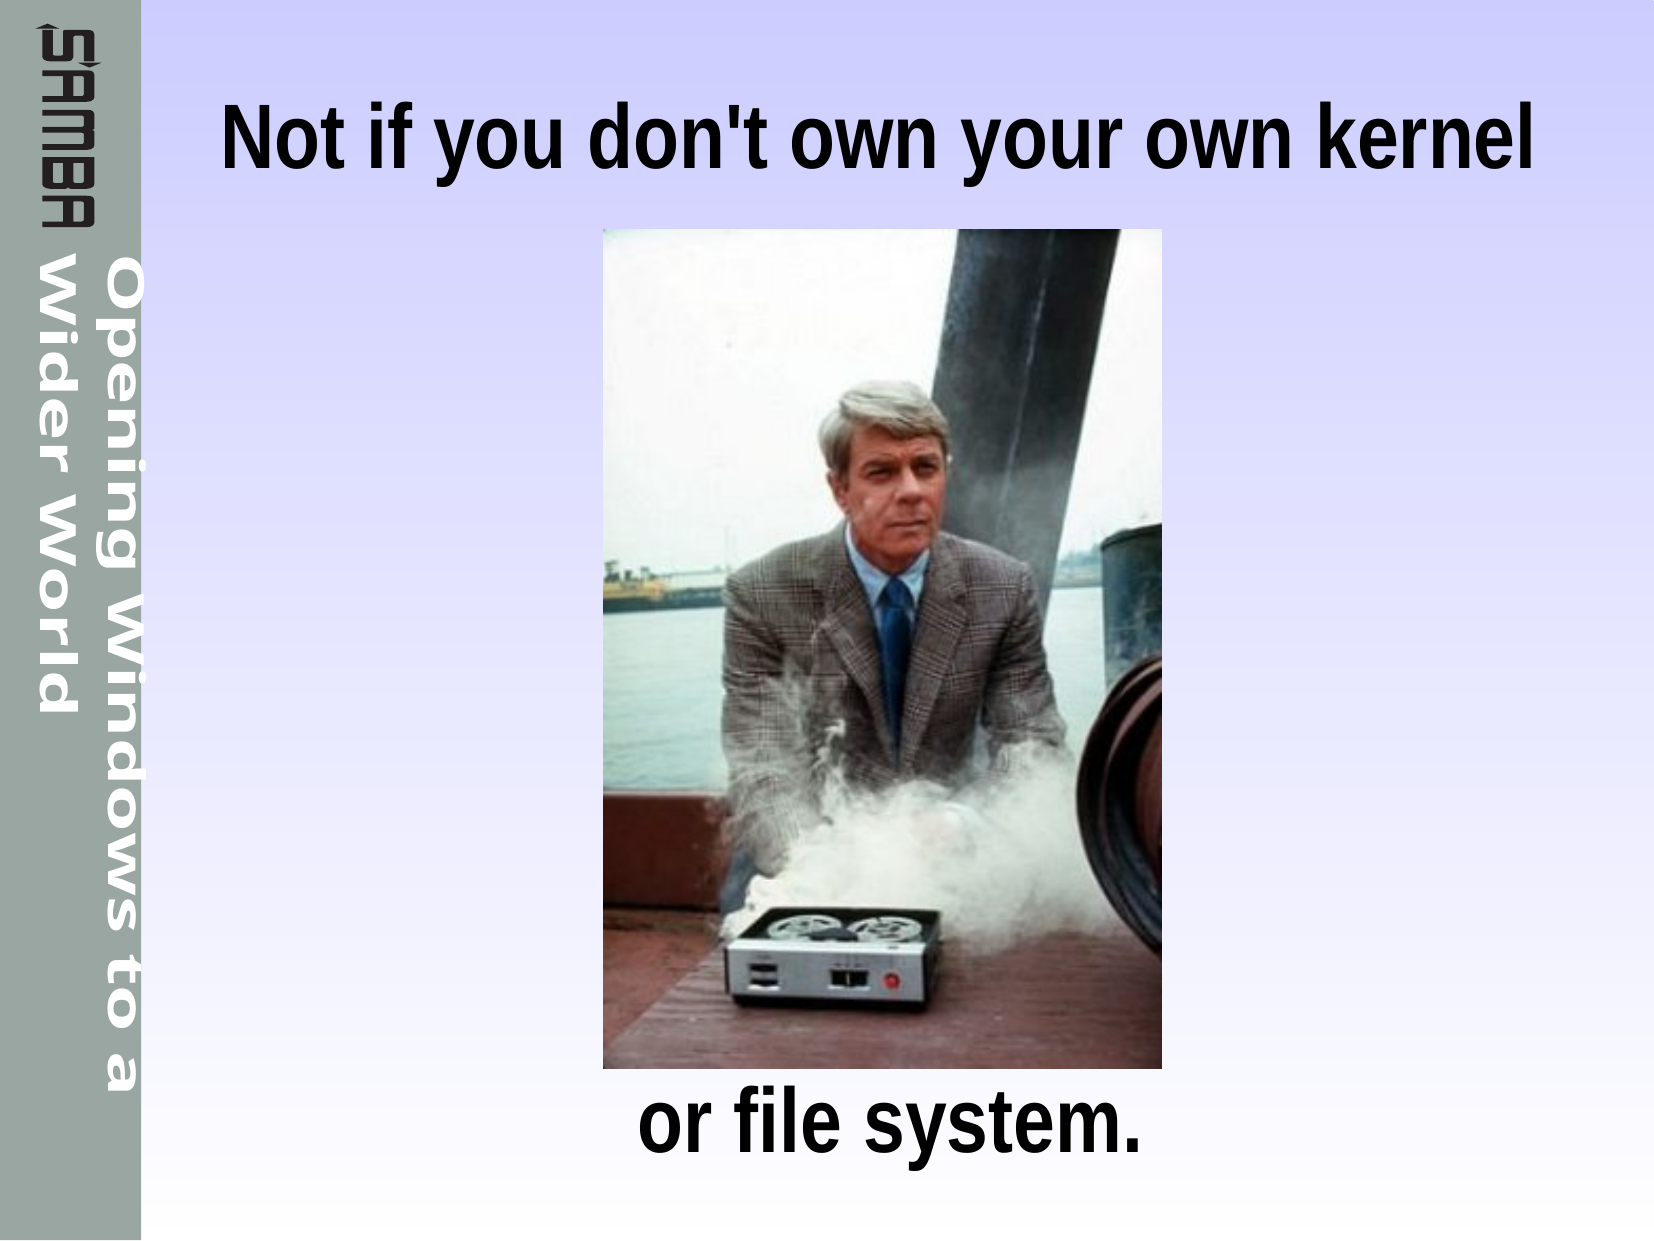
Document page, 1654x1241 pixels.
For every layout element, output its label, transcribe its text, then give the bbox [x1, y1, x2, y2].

title Not if you don't own your own kernel [173, 28, 1586, 243]
picture [603, 229, 1162, 1016]
title or file system. [184, 1016, 1597, 1224]
